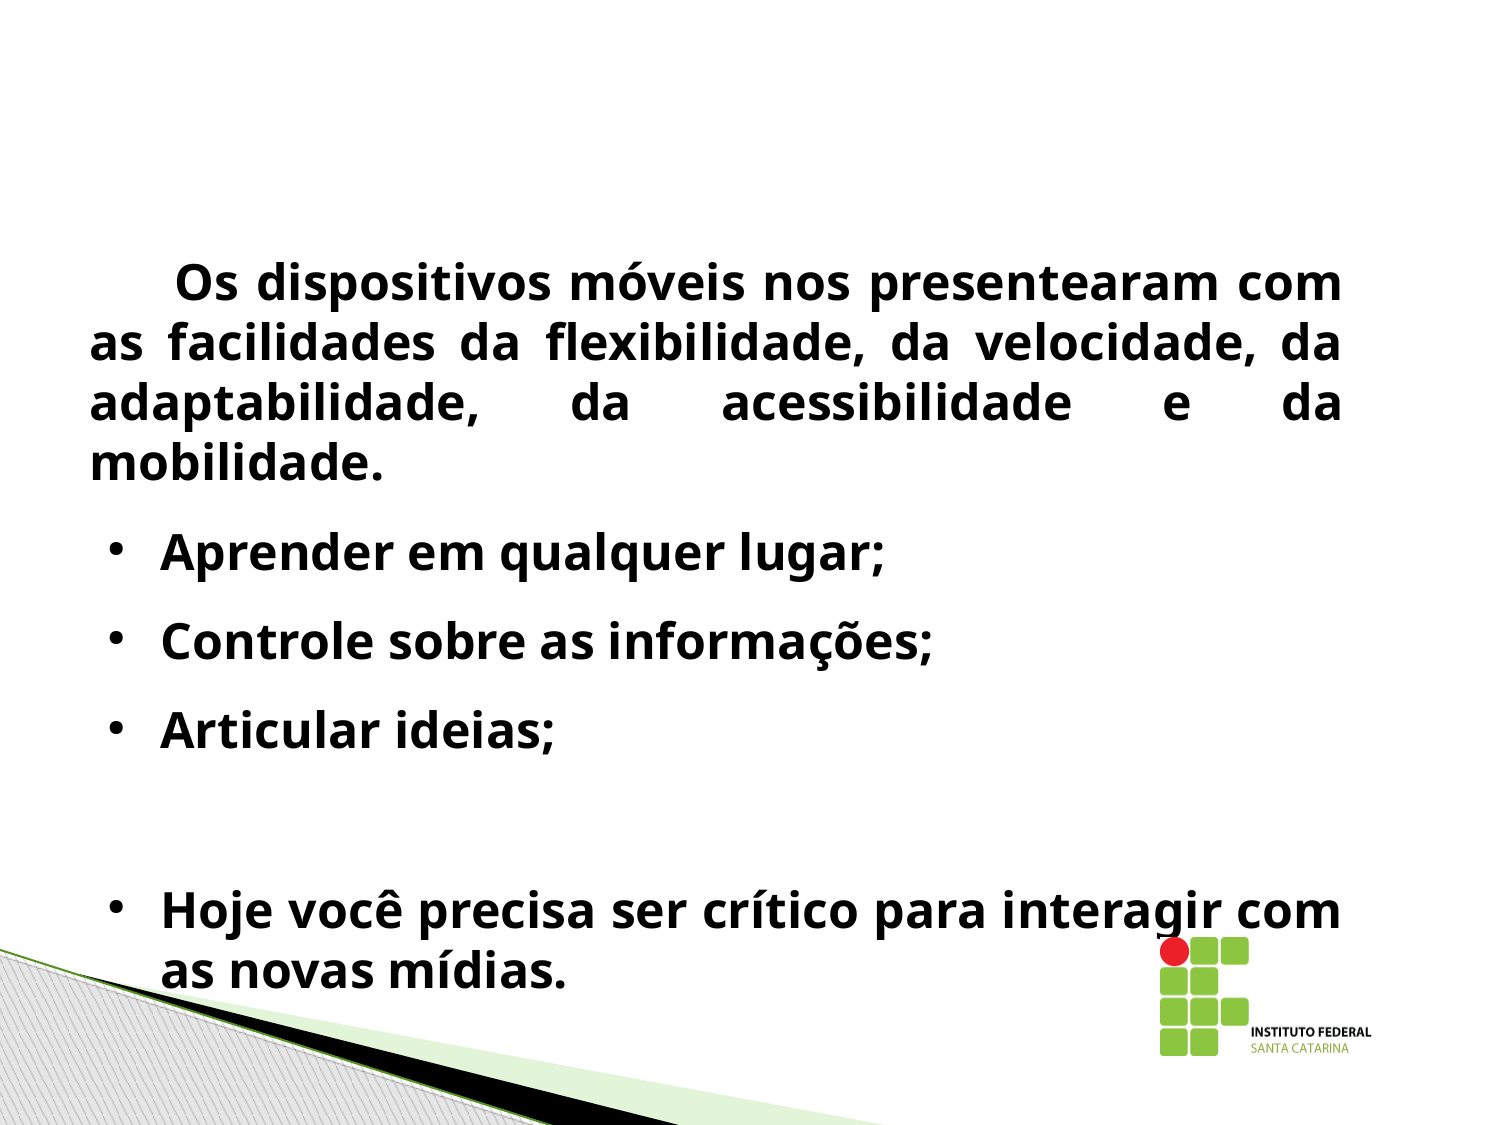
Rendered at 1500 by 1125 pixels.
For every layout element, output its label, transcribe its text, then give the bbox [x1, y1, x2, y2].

list Os dispositivos móveis nos presentearam com as facilidades da flexibilidade, da velocidade, da adaptabilidade, da acessibilidade e da mobilidade. Aprender em qualquer lugar; Controle sobre as informações; Articular ideias; Hoje você precisa ser crítico para interagir com as novas mídias. [75, 243, 1359, 821]
picture [1160, 937, 1372, 1056]
